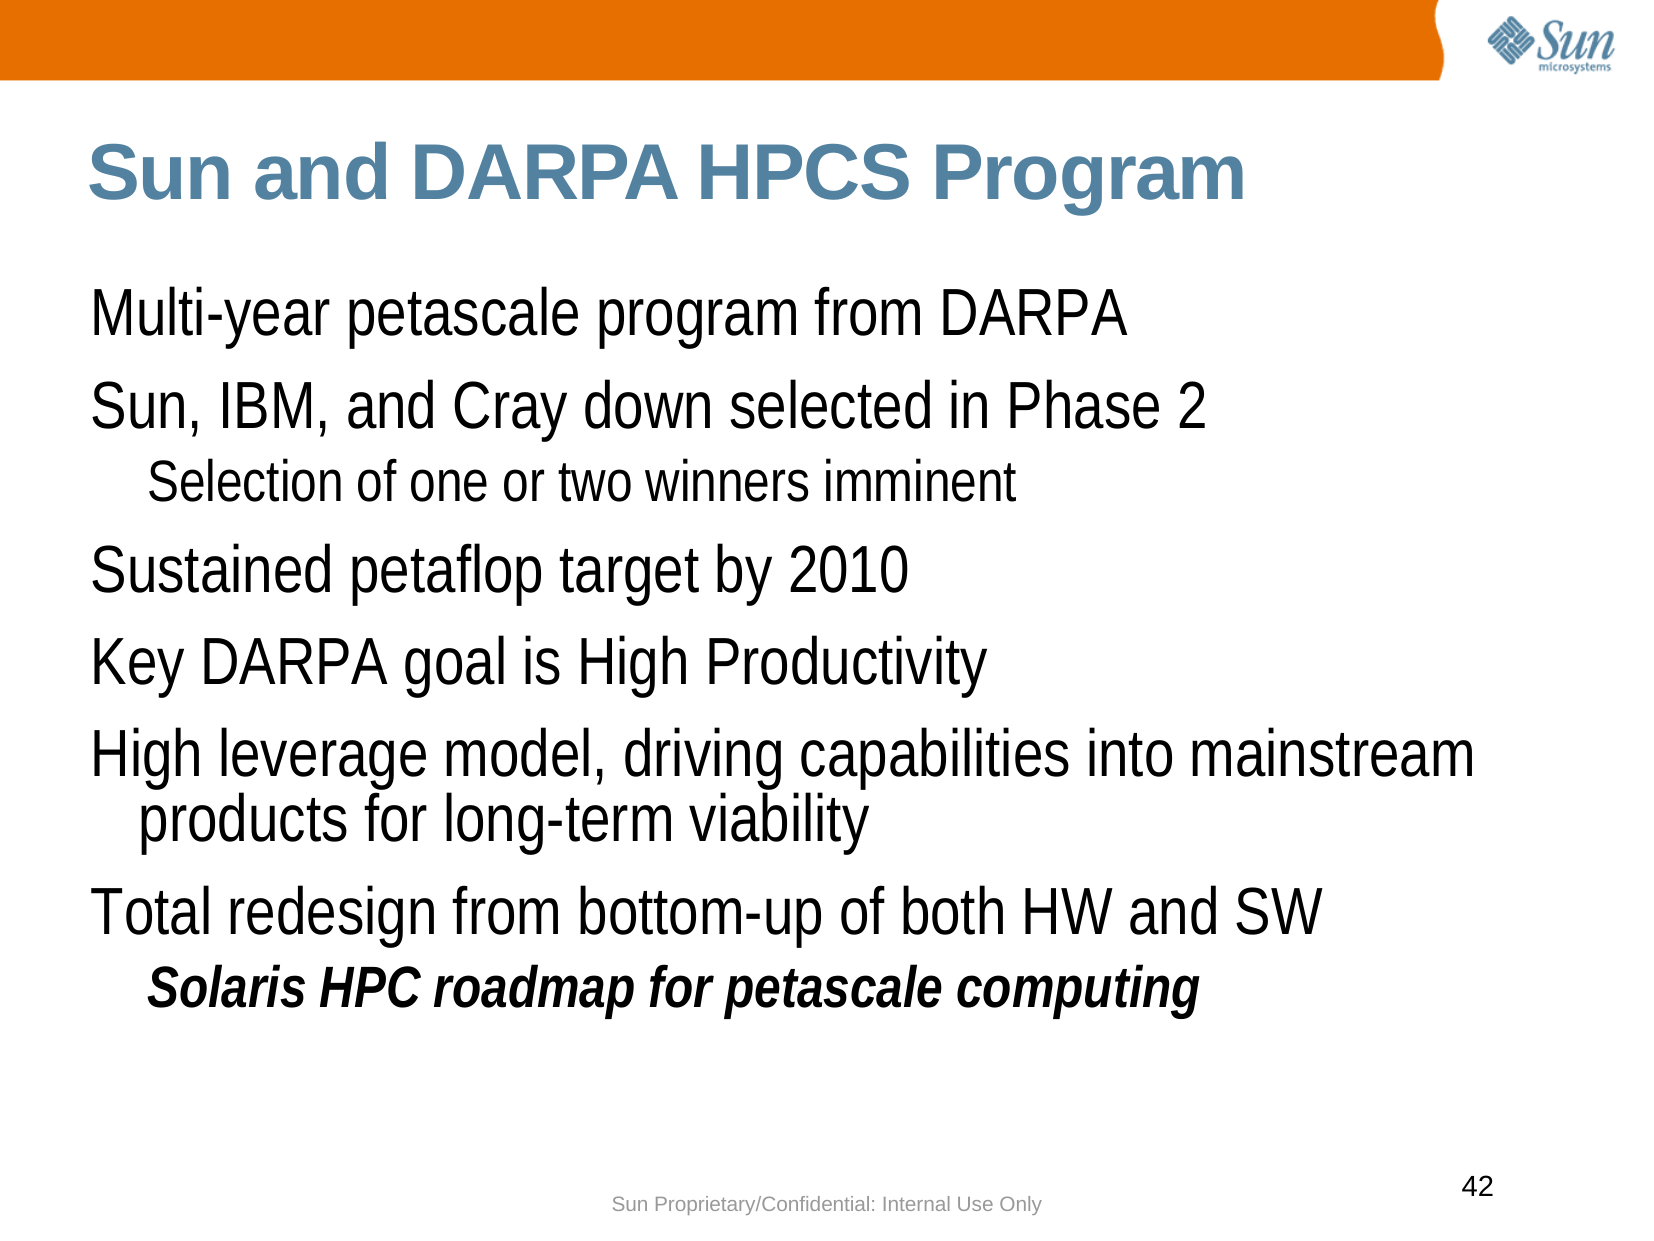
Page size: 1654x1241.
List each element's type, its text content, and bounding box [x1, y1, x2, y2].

title Sun and DARPA HPCS Program [87, 135, 1589, 251]
picture [0, 0, 1654, 83]
list Multi-year petascale program from DARPA Sun, IBM, and Cray down selected in Phase 2 Selection of one or two winners imminent Sustained petaflop target by 2010 Key DARPA goal is High Productivity High leverage model, driving capabilities into mainstream products for long-term viability Total redesign from bottom-up of both HW and SW Solaris HPC roadmap for petascale computing [71, 283, 1545, 1121]
